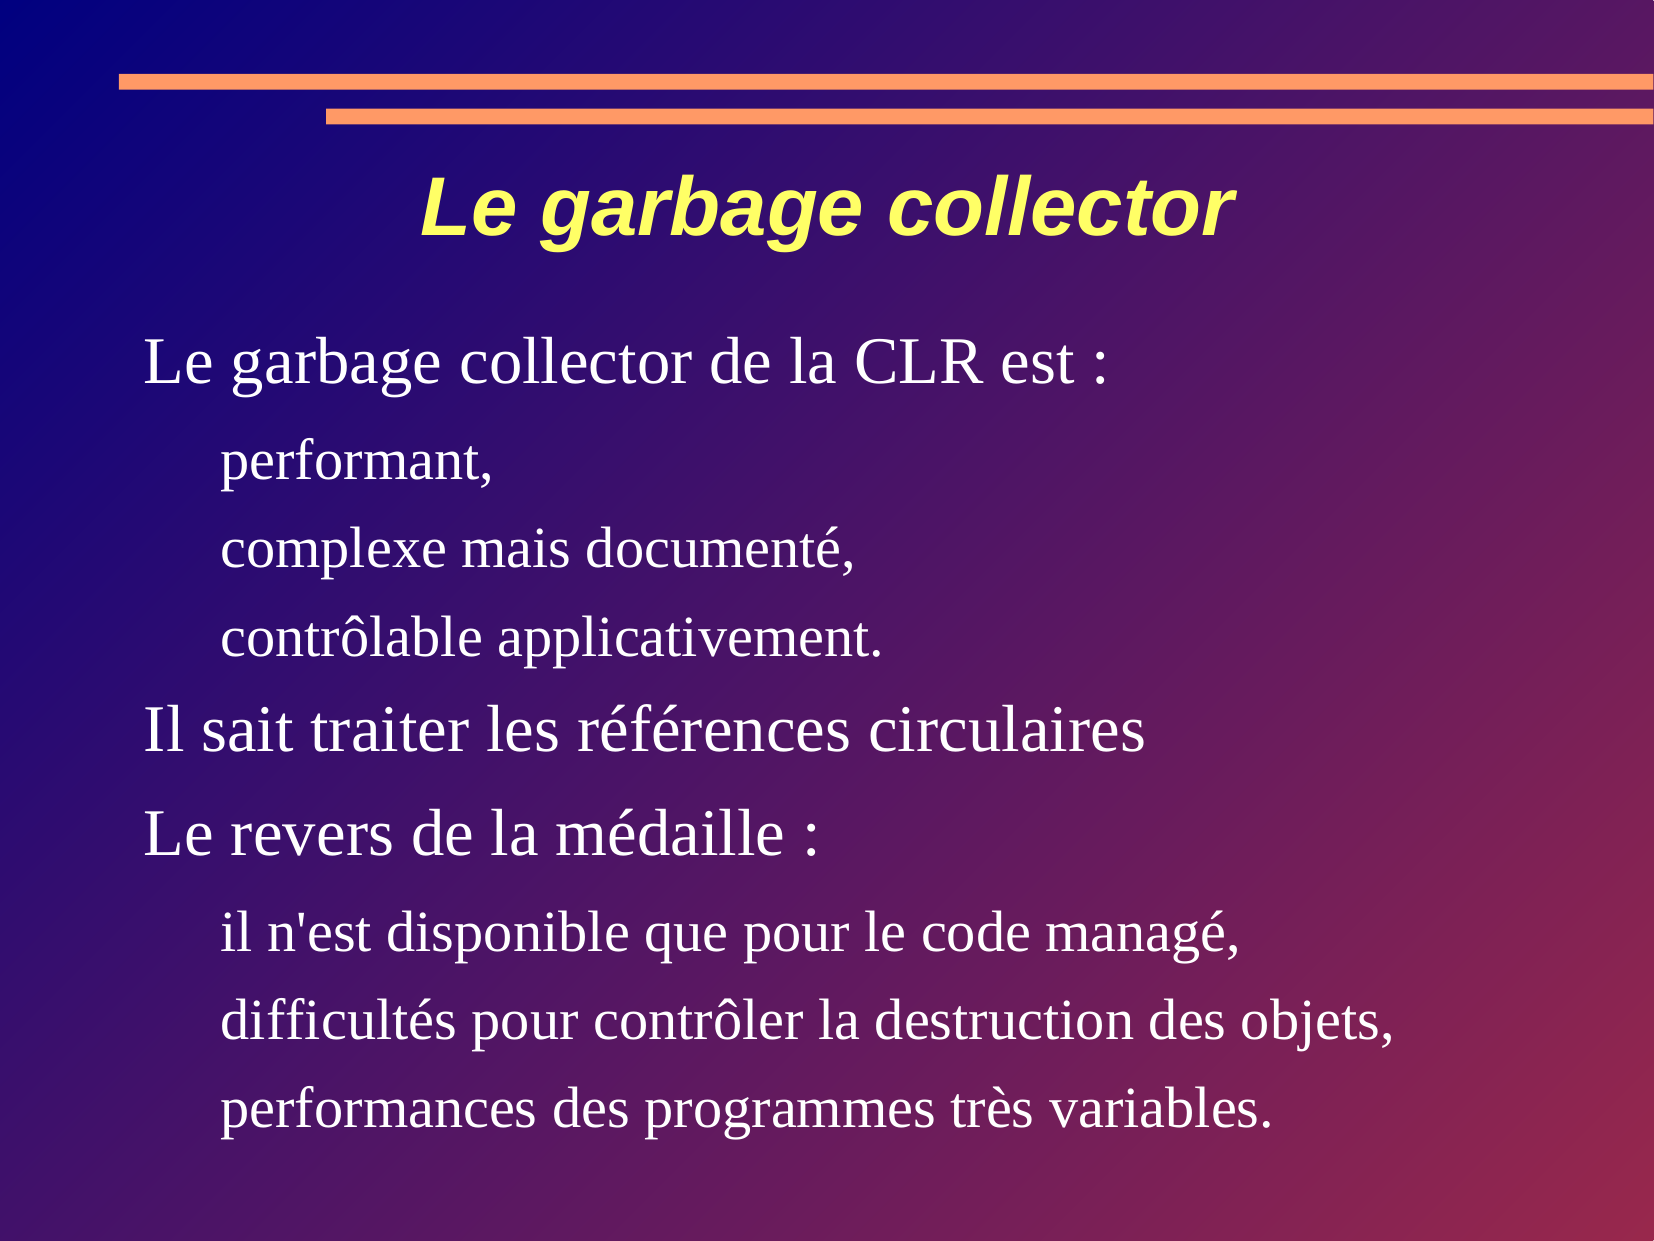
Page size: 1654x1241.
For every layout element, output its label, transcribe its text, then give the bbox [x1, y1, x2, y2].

list Le garbage collector de la CLR est : performant, complexe mais documenté, contrôlable applicativement. Il sait traiter les références circulaires Le revers de la médaille : il n'est disponible que pour le code managé, difficultés pour contrôler la destruction des objets, performances des programmes très variables. [126, 324, 1539, 1155]
title Le garbage collector [121, 102, 1534, 311]
